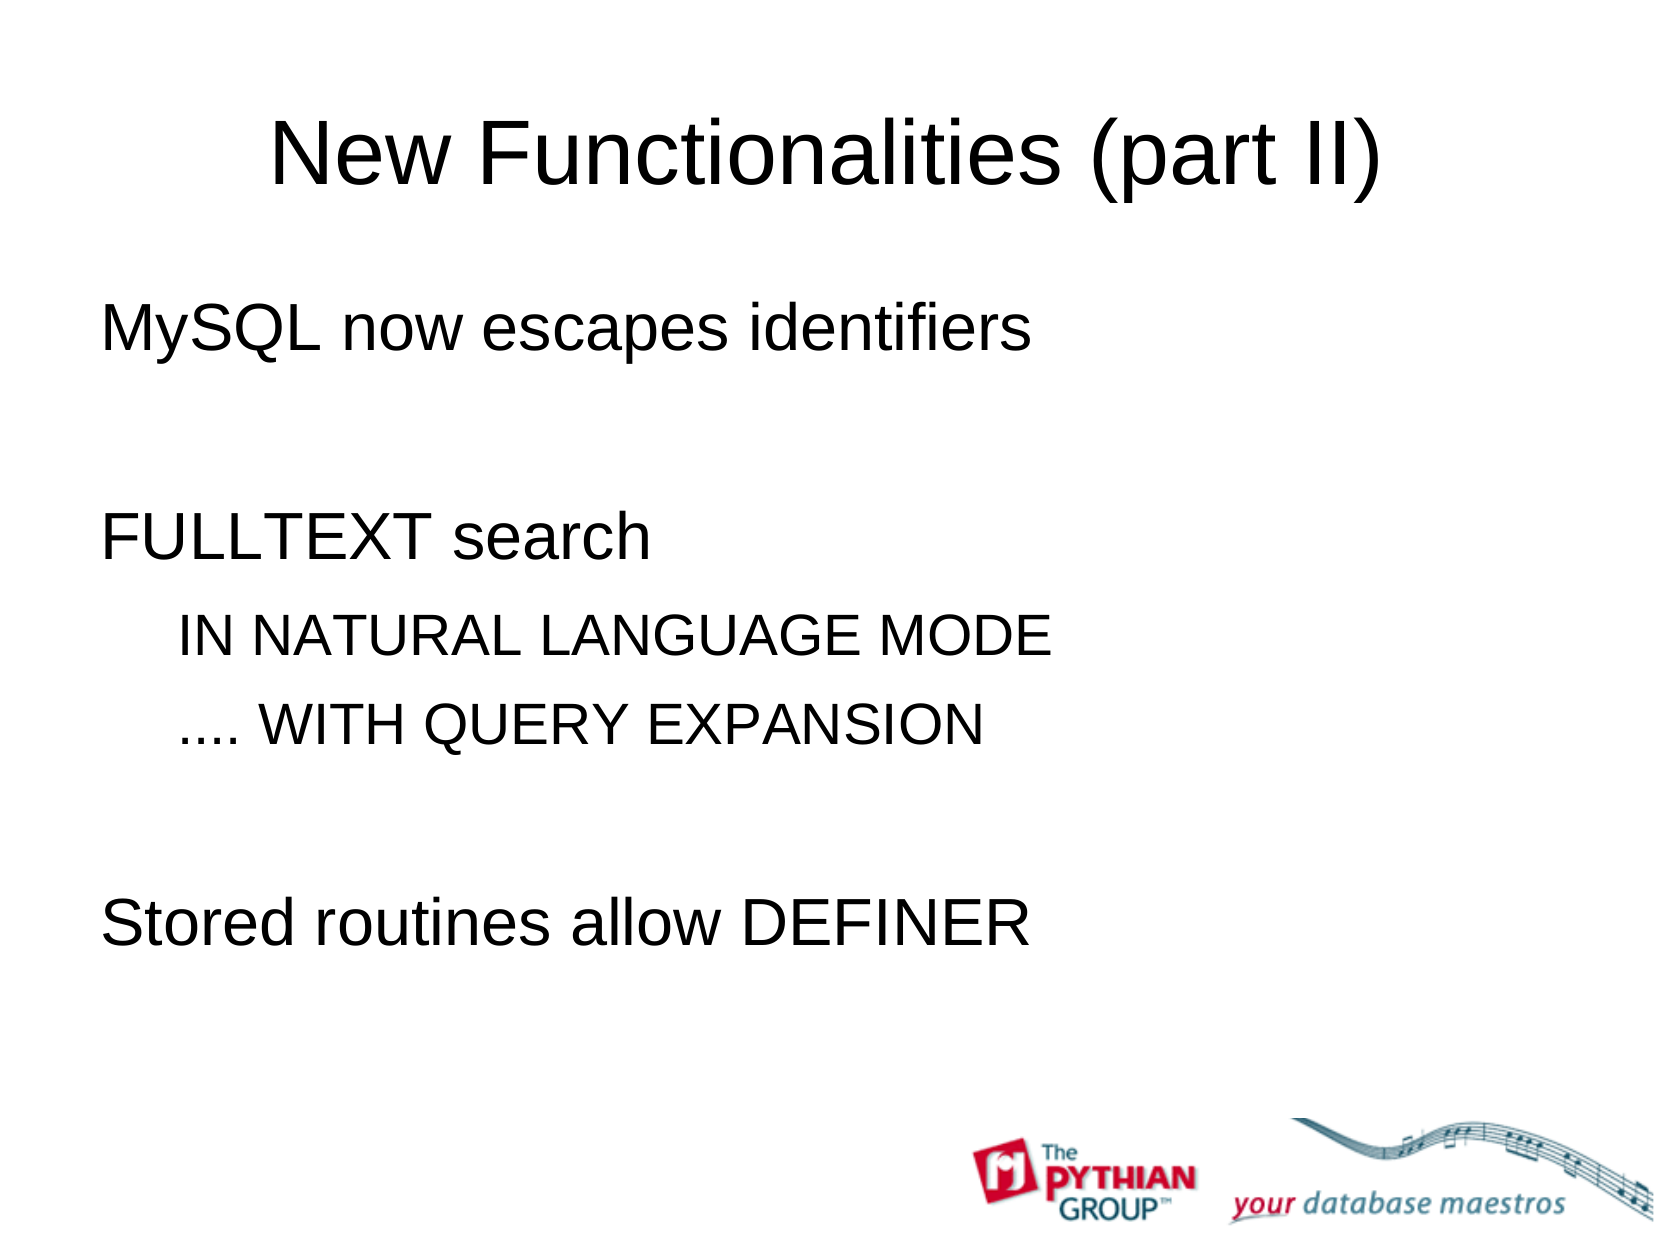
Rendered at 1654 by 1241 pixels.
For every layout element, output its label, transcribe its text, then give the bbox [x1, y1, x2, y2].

list MySQL now escapes identifiers FULLTEXT search IN NATURAL LANGUAGE MODE .... WITH QUERY EXPANSION Stored routines allow DEFINER [82, 290, 1571, 1094]
title New Functionalities (part II) [82, 49, 1571, 257]
picture [955, 1118, 1654, 1241]
